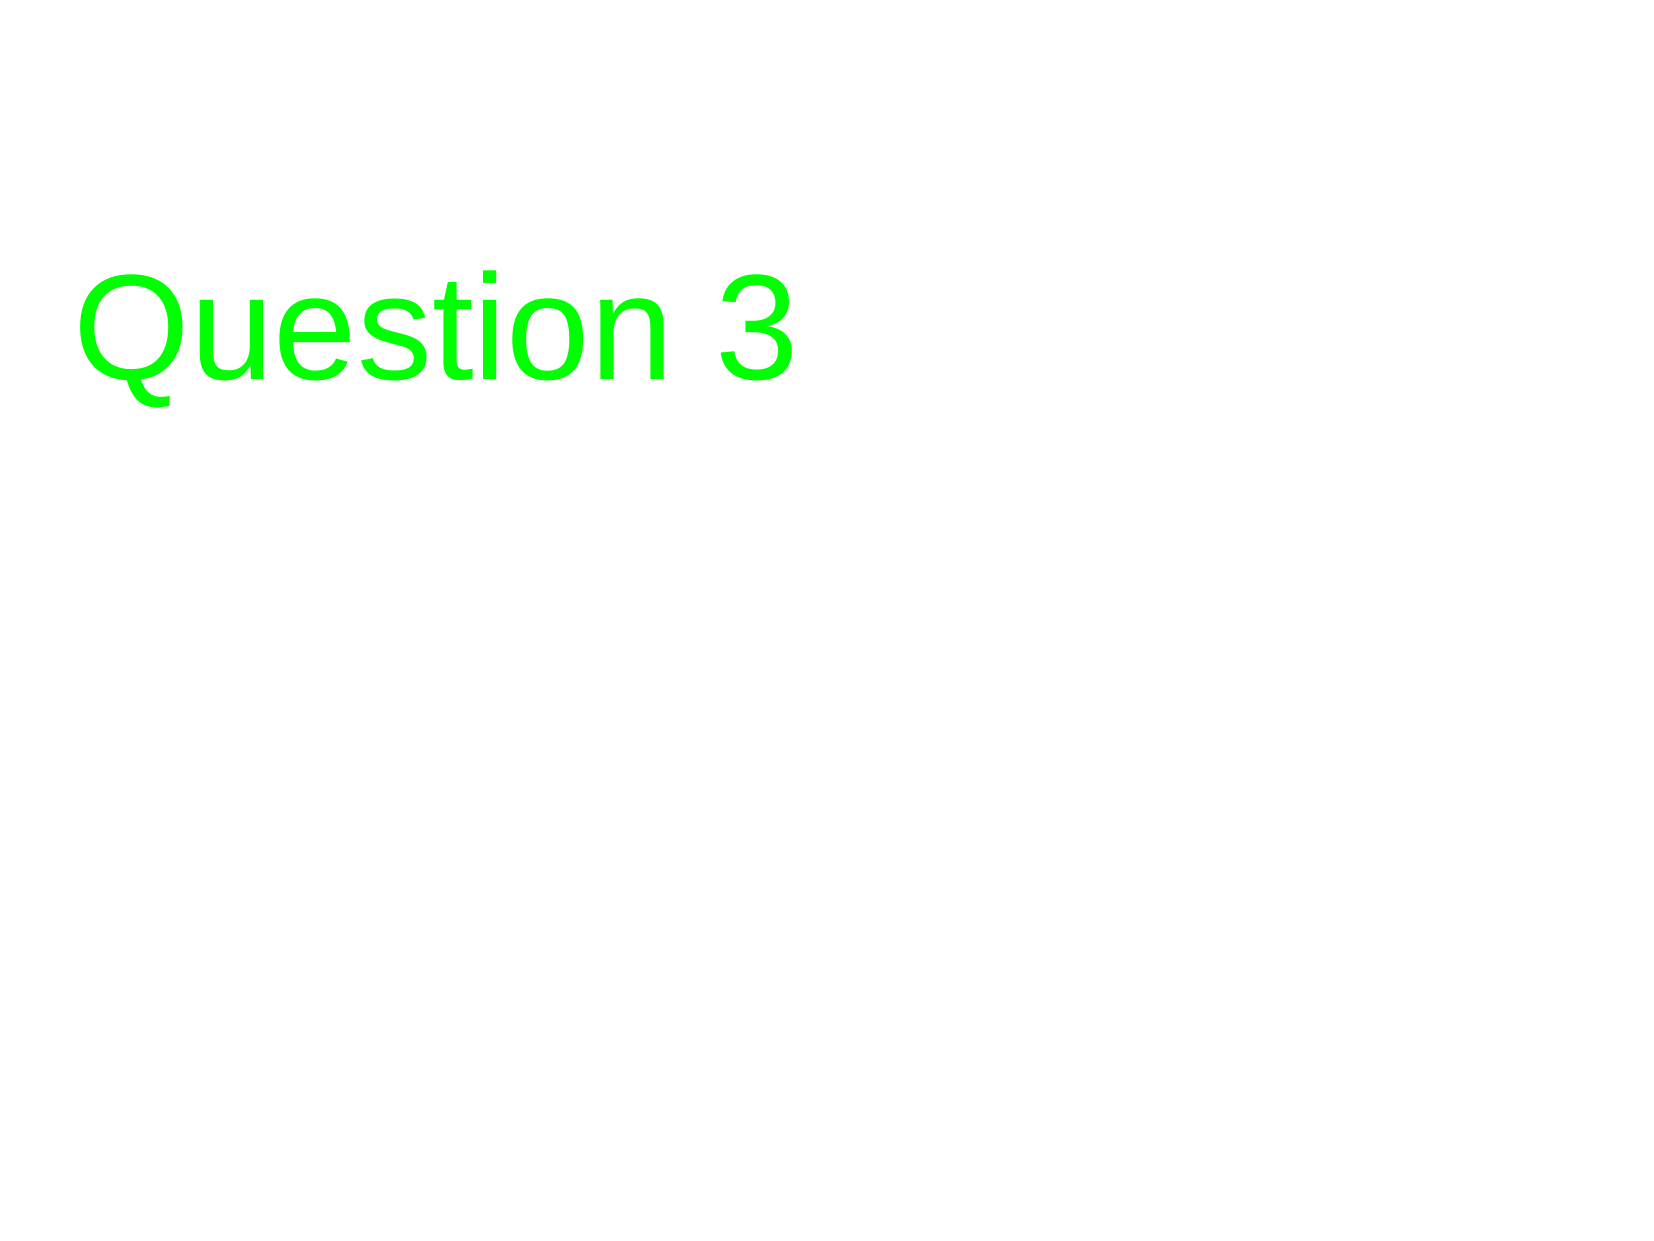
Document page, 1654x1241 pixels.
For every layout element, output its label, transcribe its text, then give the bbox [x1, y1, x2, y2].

text_box Question 3 [59, 236, 1477, 419]
